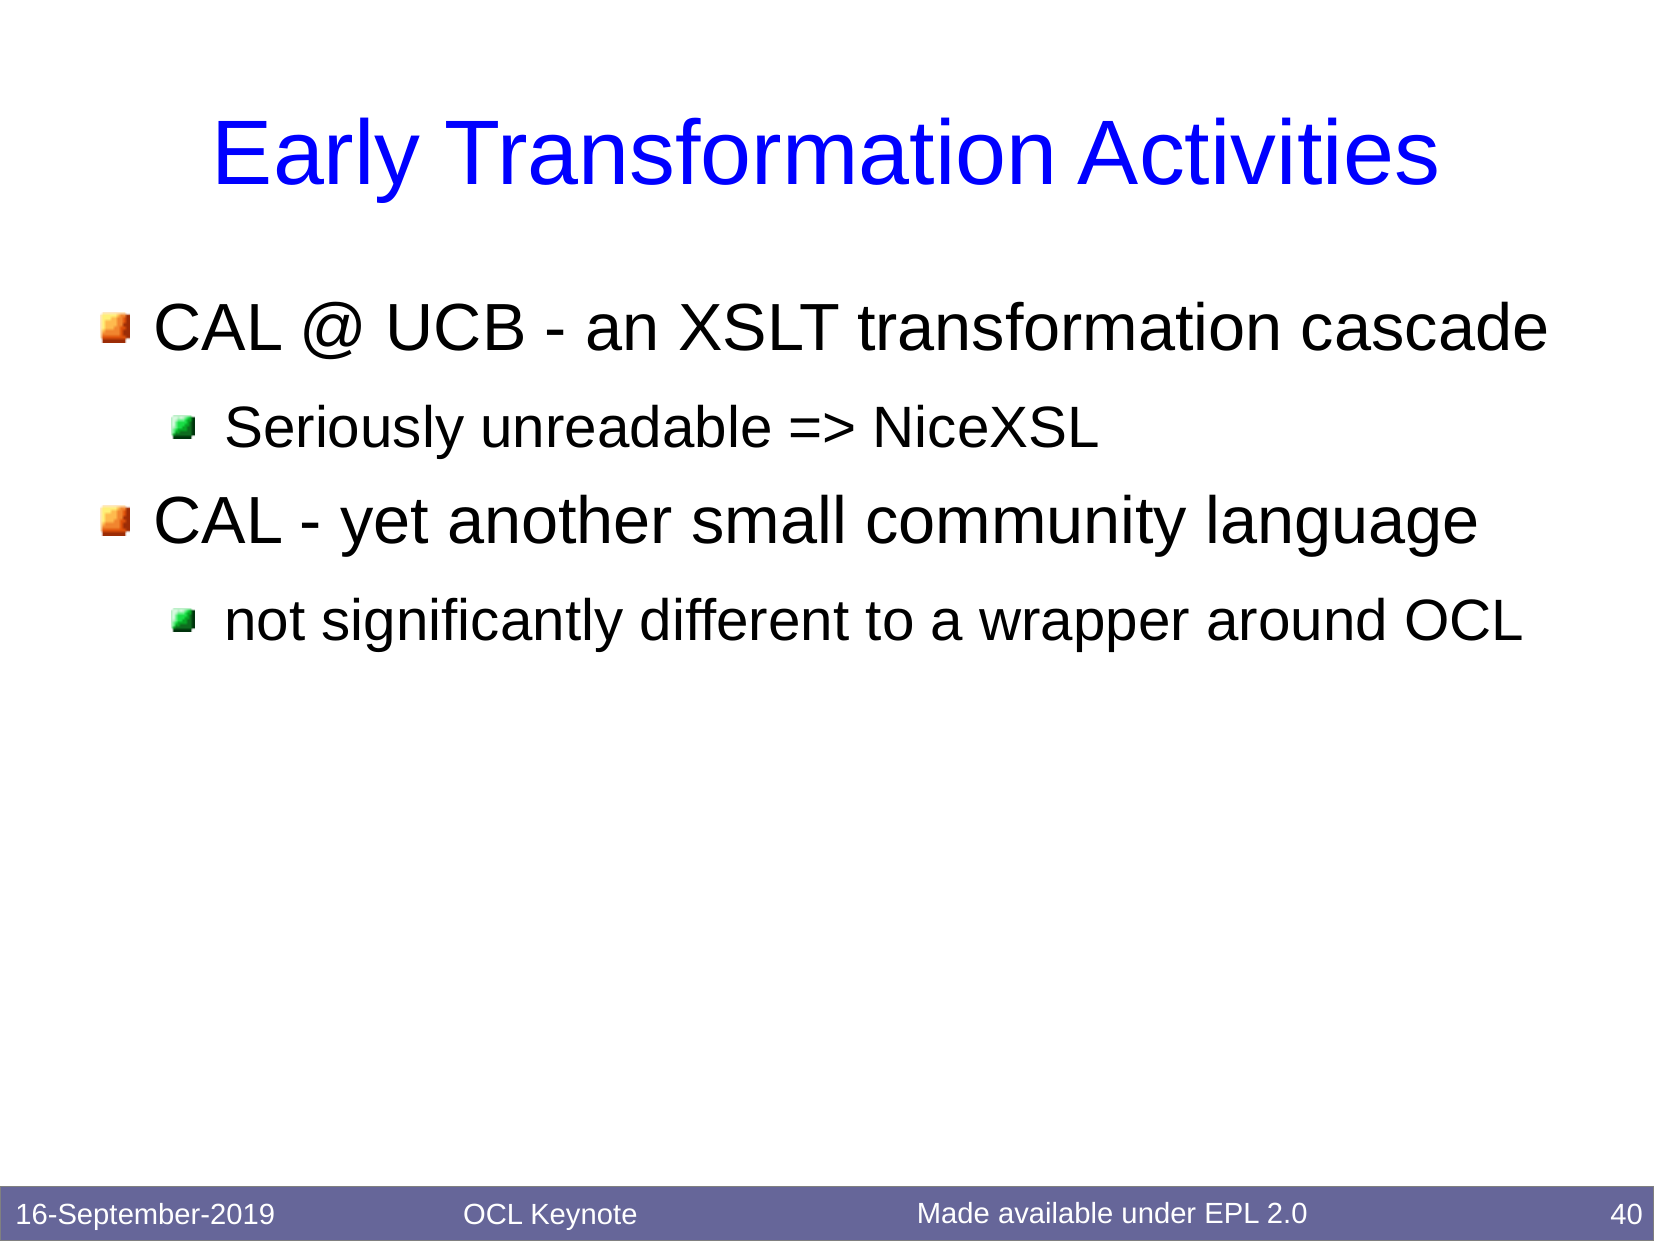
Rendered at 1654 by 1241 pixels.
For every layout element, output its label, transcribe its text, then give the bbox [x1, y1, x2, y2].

title Early Transformation Activities [82, 49, 1571, 257]
list CAL @ UCB - an XSLT transformation cascade Seriously unreadable => NiceXSL CAL - yet another small community language not significantly different to a wrapper around OCL [82, 290, 1571, 1151]
